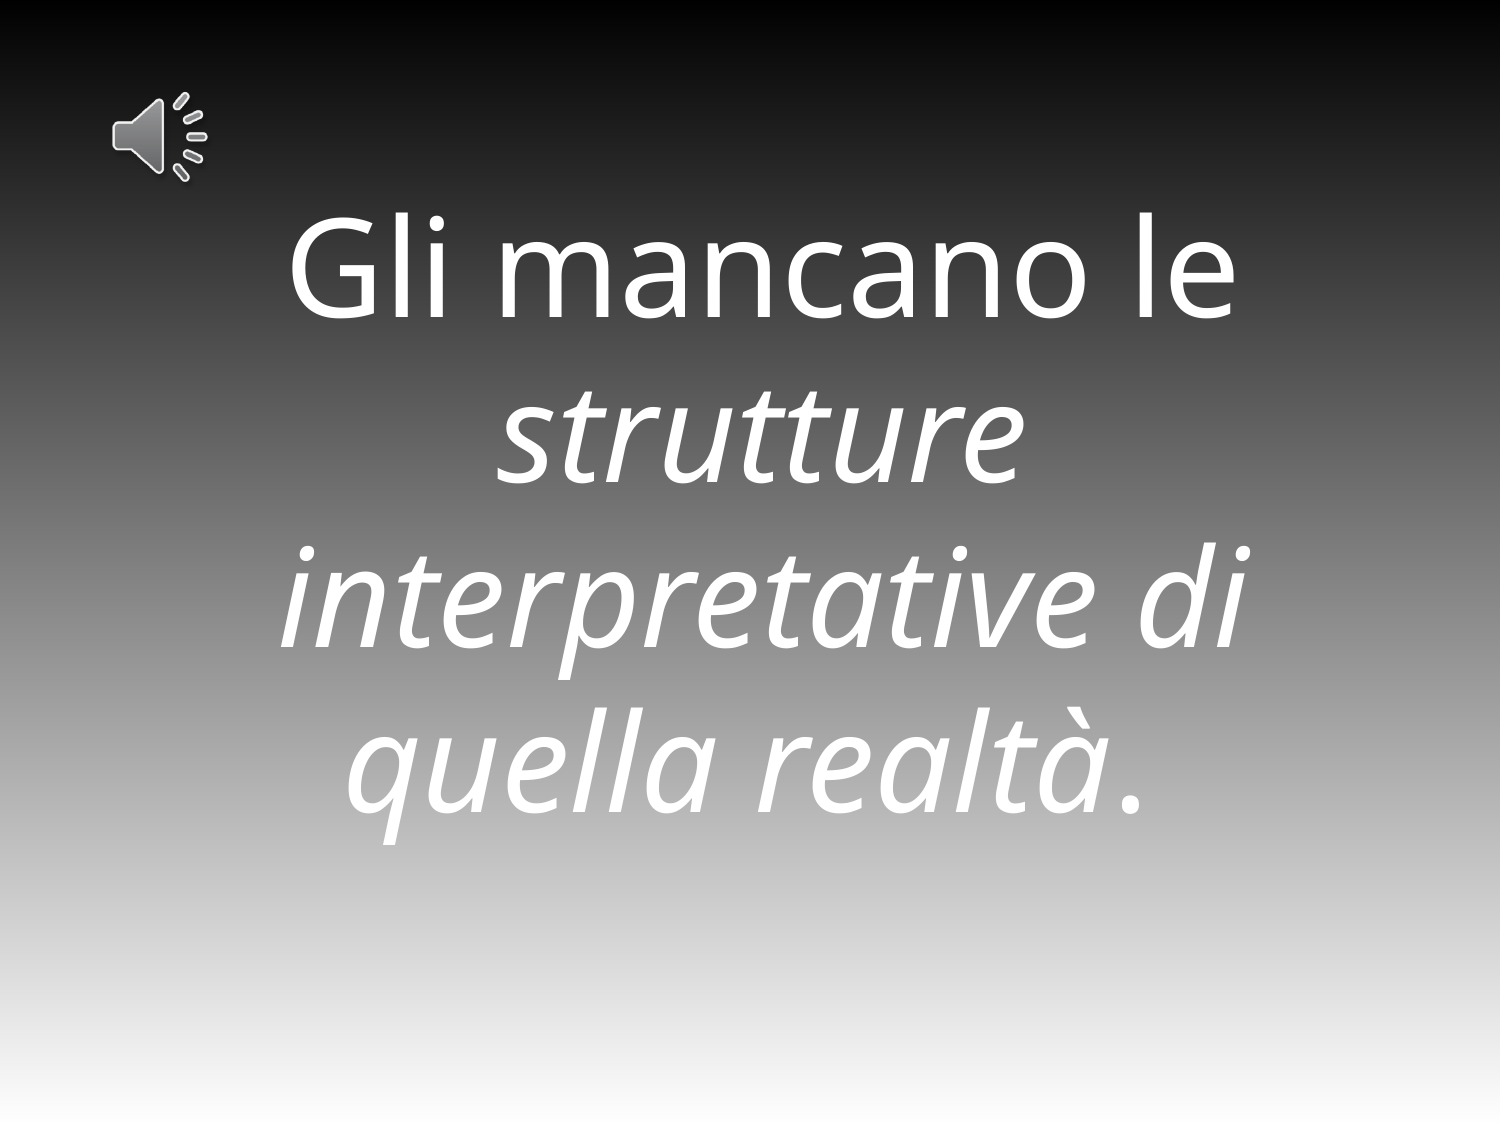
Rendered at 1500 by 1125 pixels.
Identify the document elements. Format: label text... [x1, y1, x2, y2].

picture [112, 89, 213, 190]
list Gli mancano le strutture interpretative di quella realtà. [88, 172, 1439, 916]
